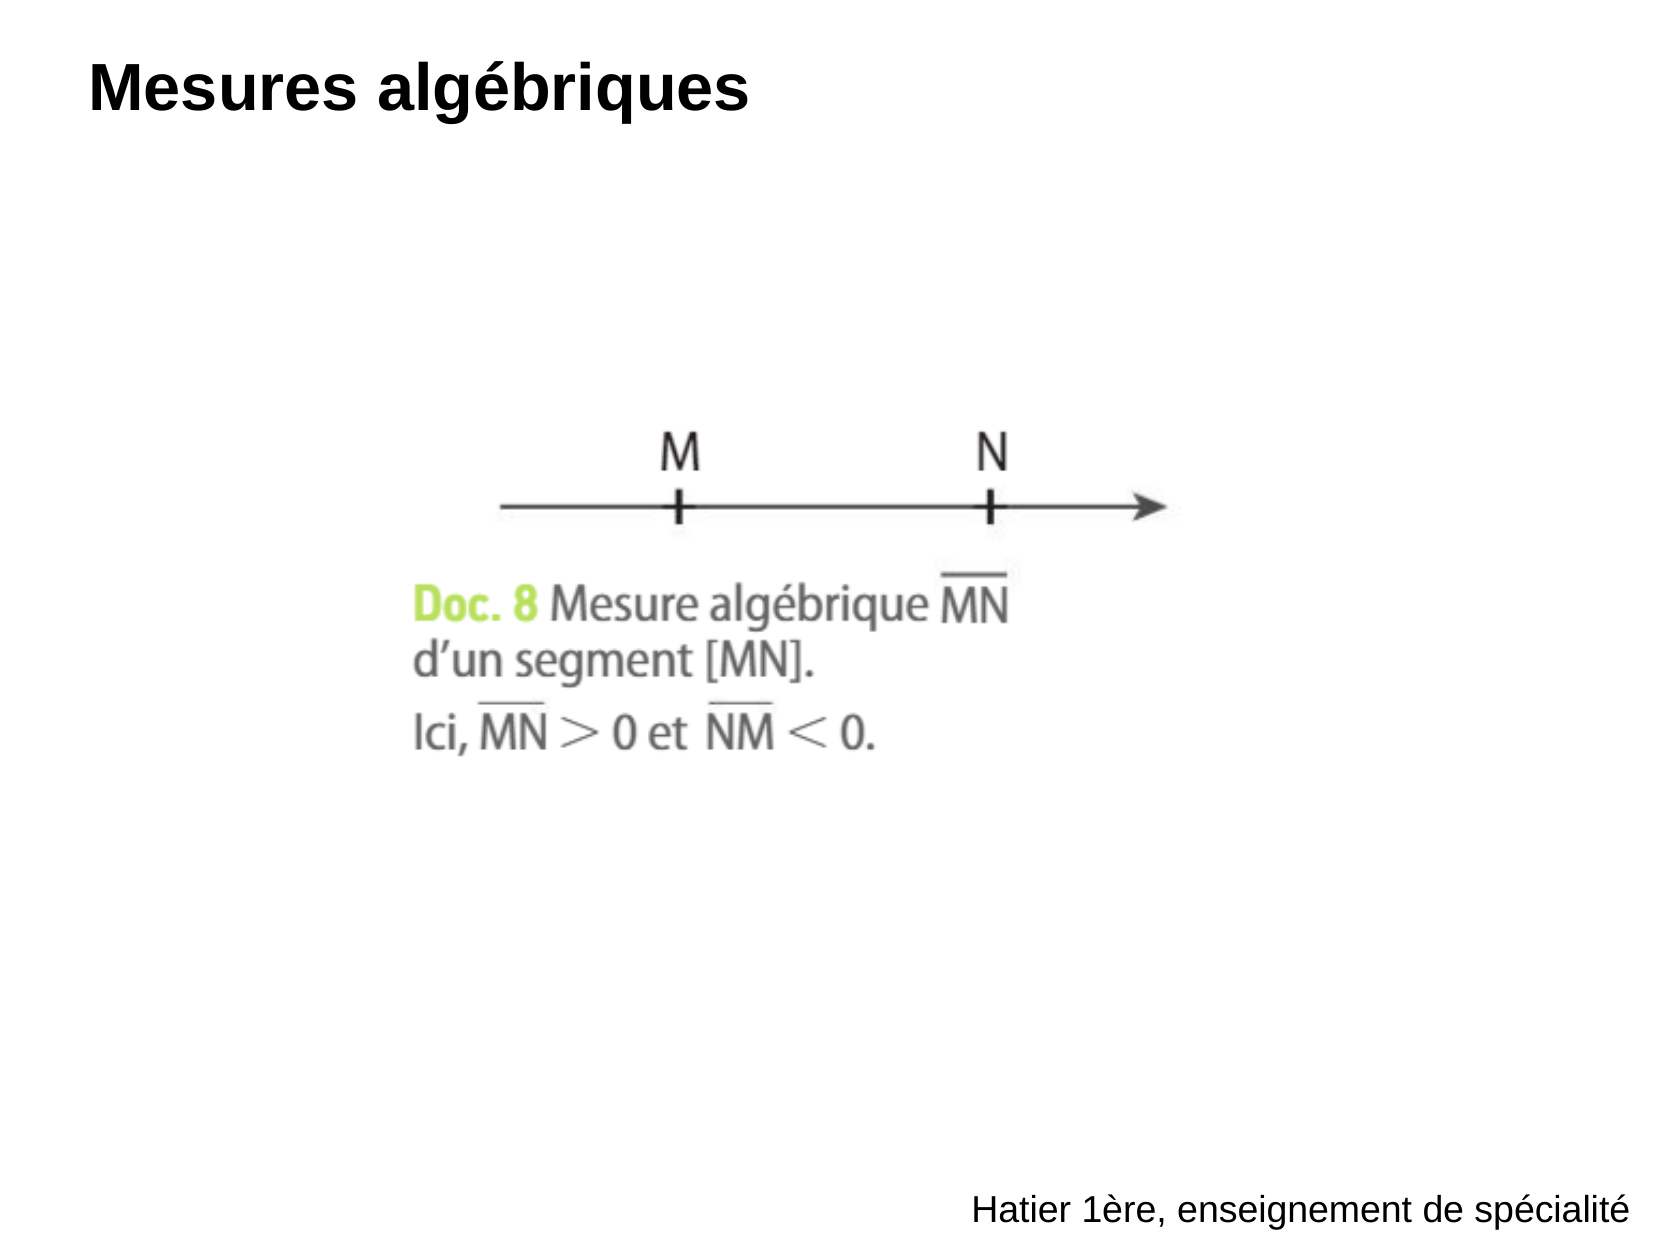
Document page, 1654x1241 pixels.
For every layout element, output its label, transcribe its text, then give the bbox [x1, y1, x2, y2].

picture [366, 366, 1220, 823]
text_box Hatier 1ère, enseignement de spécialité [956, 1181, 1654, 1241]
text_box Mesures algébriques [0, 0, 863, 132]
